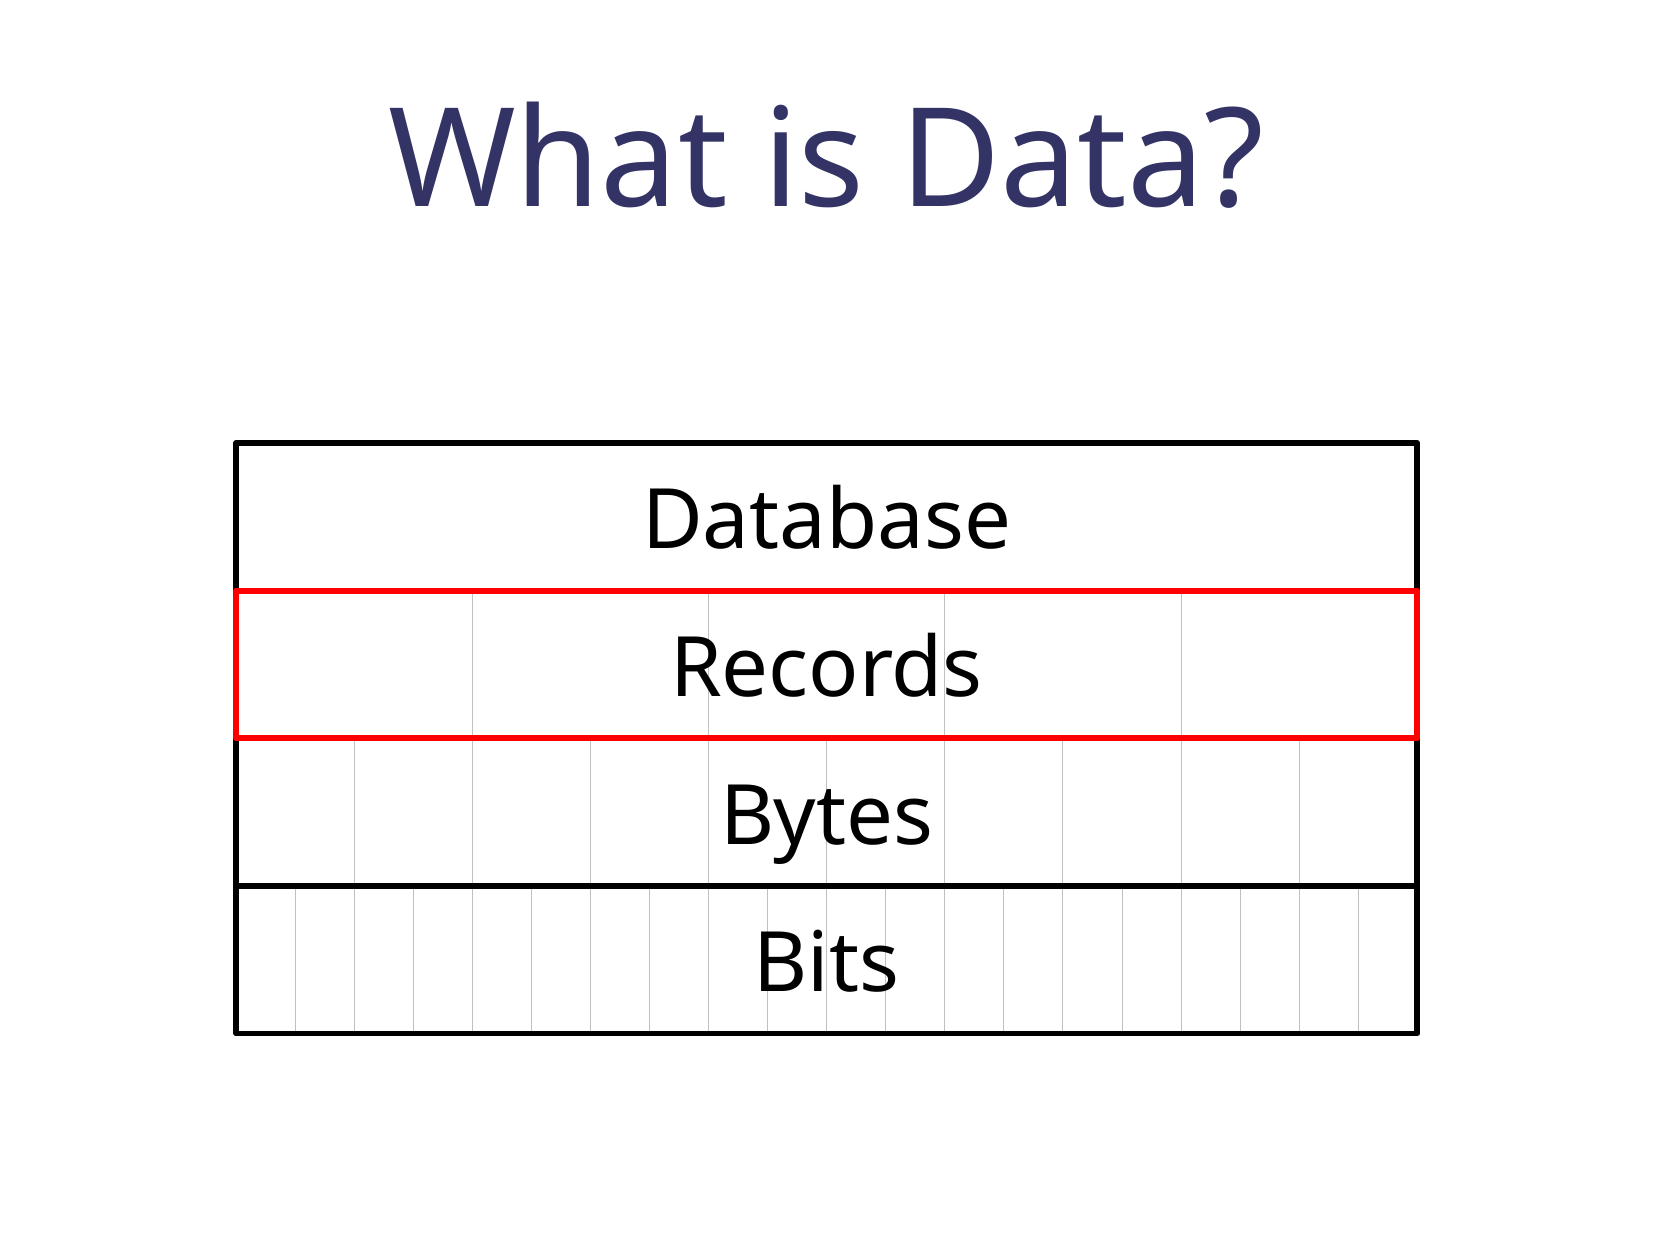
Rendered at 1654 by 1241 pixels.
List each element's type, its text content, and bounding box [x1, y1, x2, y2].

text_box Bytes [236, 739, 1418, 885]
text_box Records [236, 590, 1418, 739]
text_box Bits [236, 885, 1418, 1034]
text_box Database [236, 442, 1418, 590]
title What is Data? [82, 49, 1571, 257]
